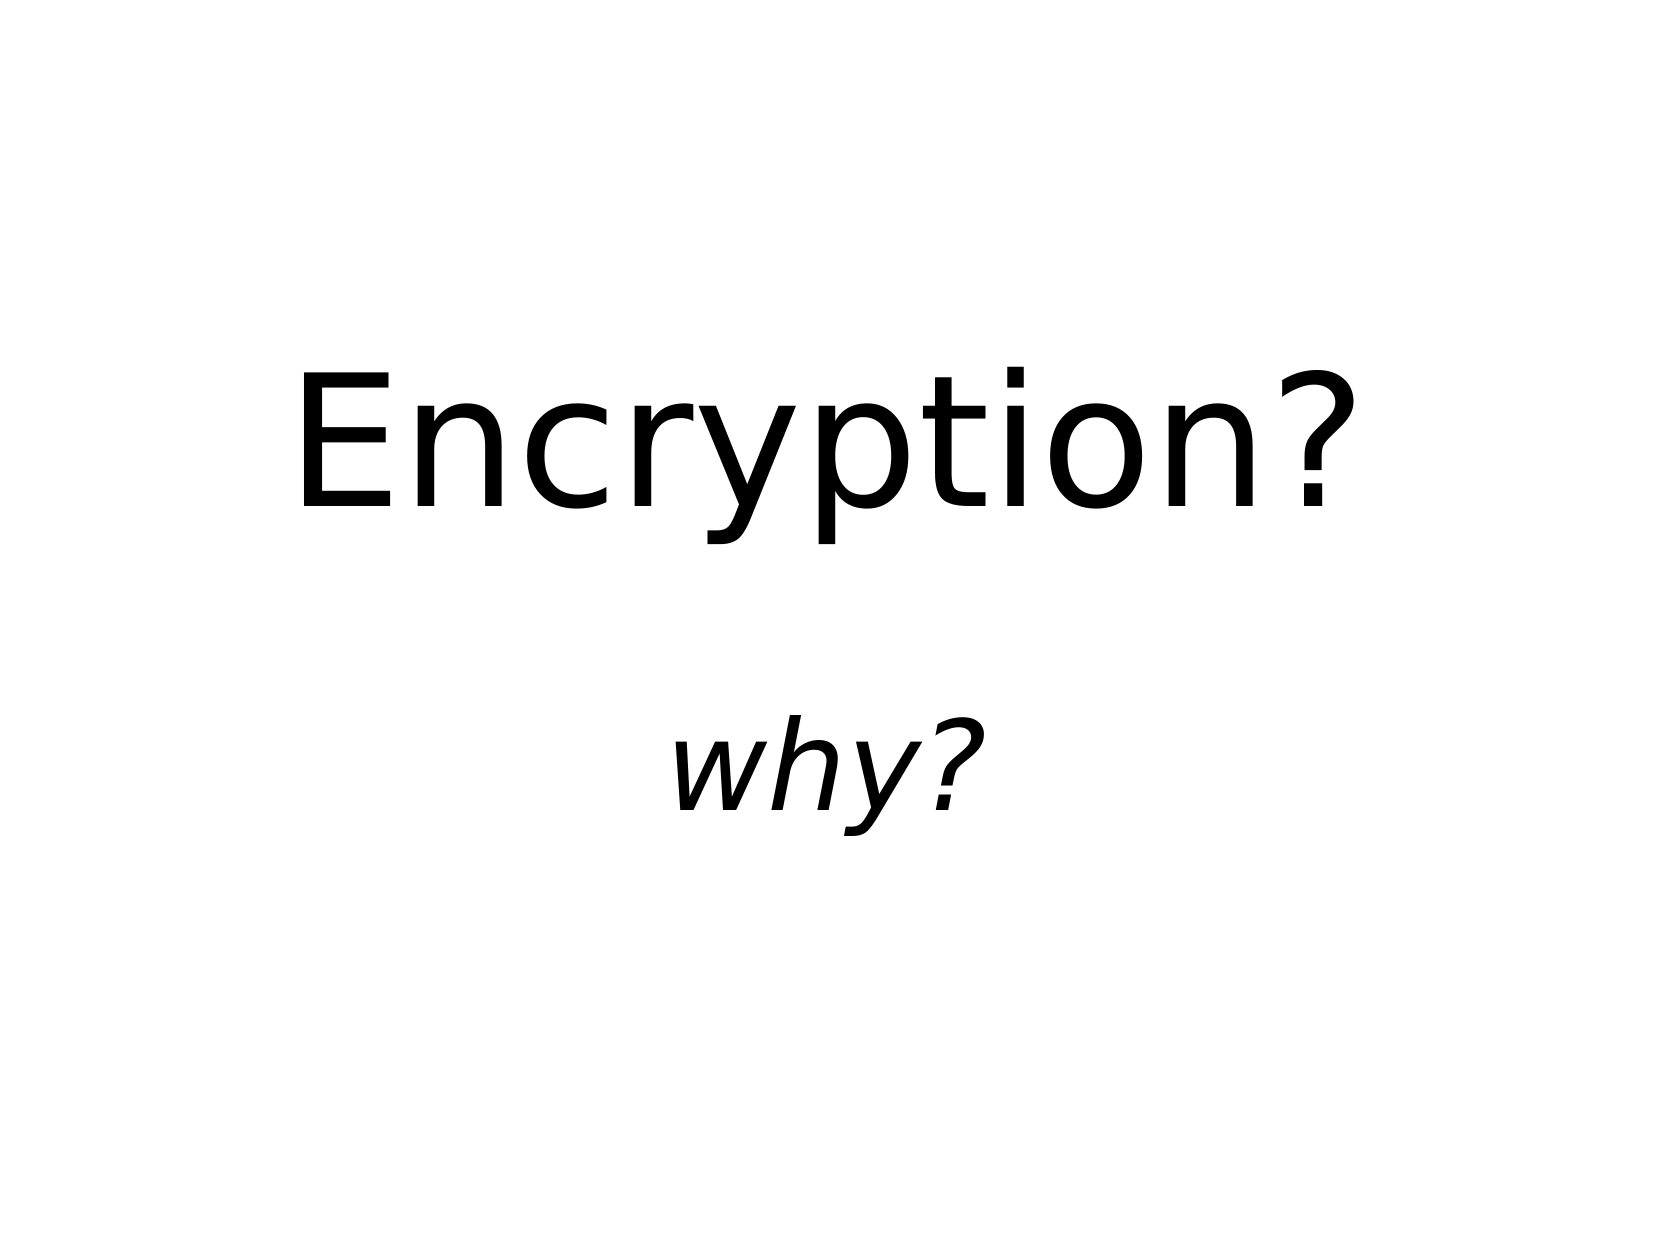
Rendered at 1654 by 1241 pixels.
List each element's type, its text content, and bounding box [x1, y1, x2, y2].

subtitle Encryption? why? [82, 75, 1571, 1102]
